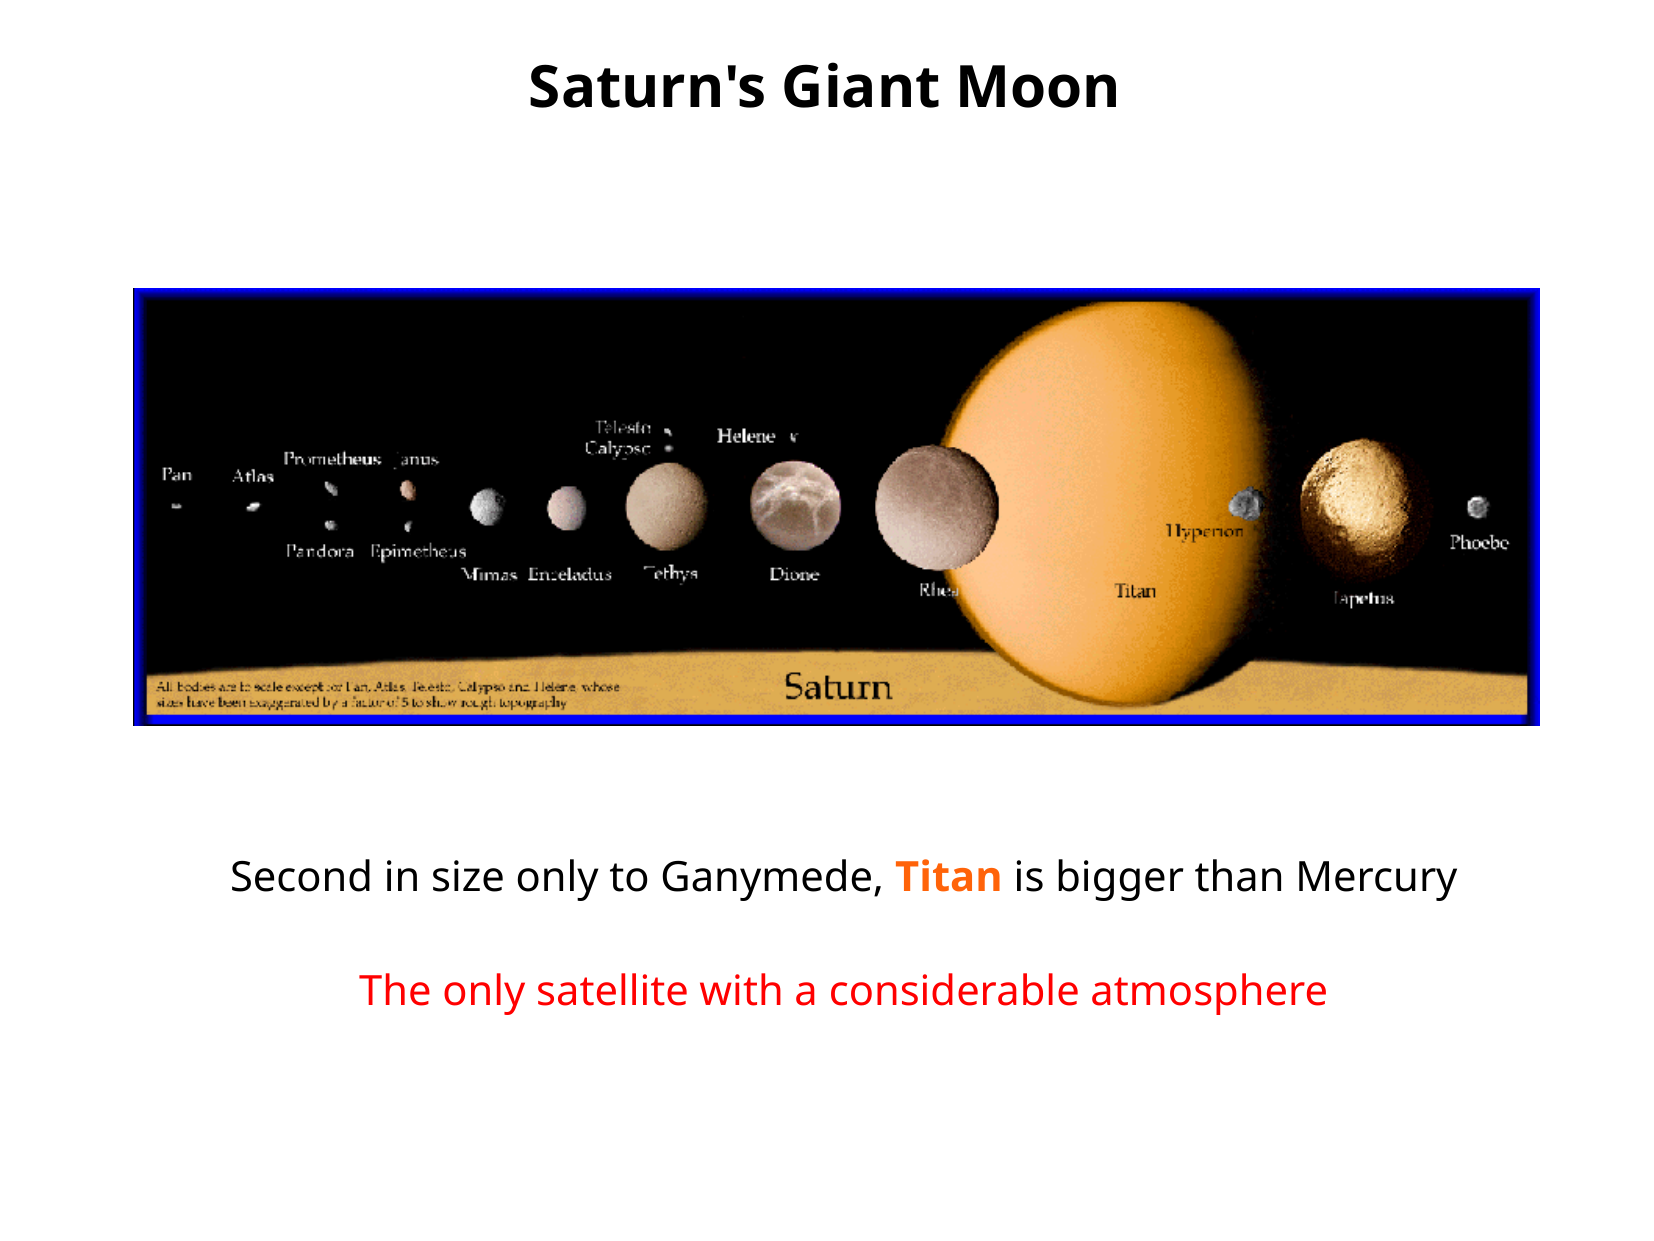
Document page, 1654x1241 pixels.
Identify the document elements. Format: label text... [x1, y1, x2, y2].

text_box Saturn's Giant Moon [262, 37, 1388, 134]
text_box Second in size only to Ganymede, Titan is bigger than Mercury The only satellite with a considerable atmosphere [112, 781, 1576, 1030]
picture [133, 288, 1540, 726]
